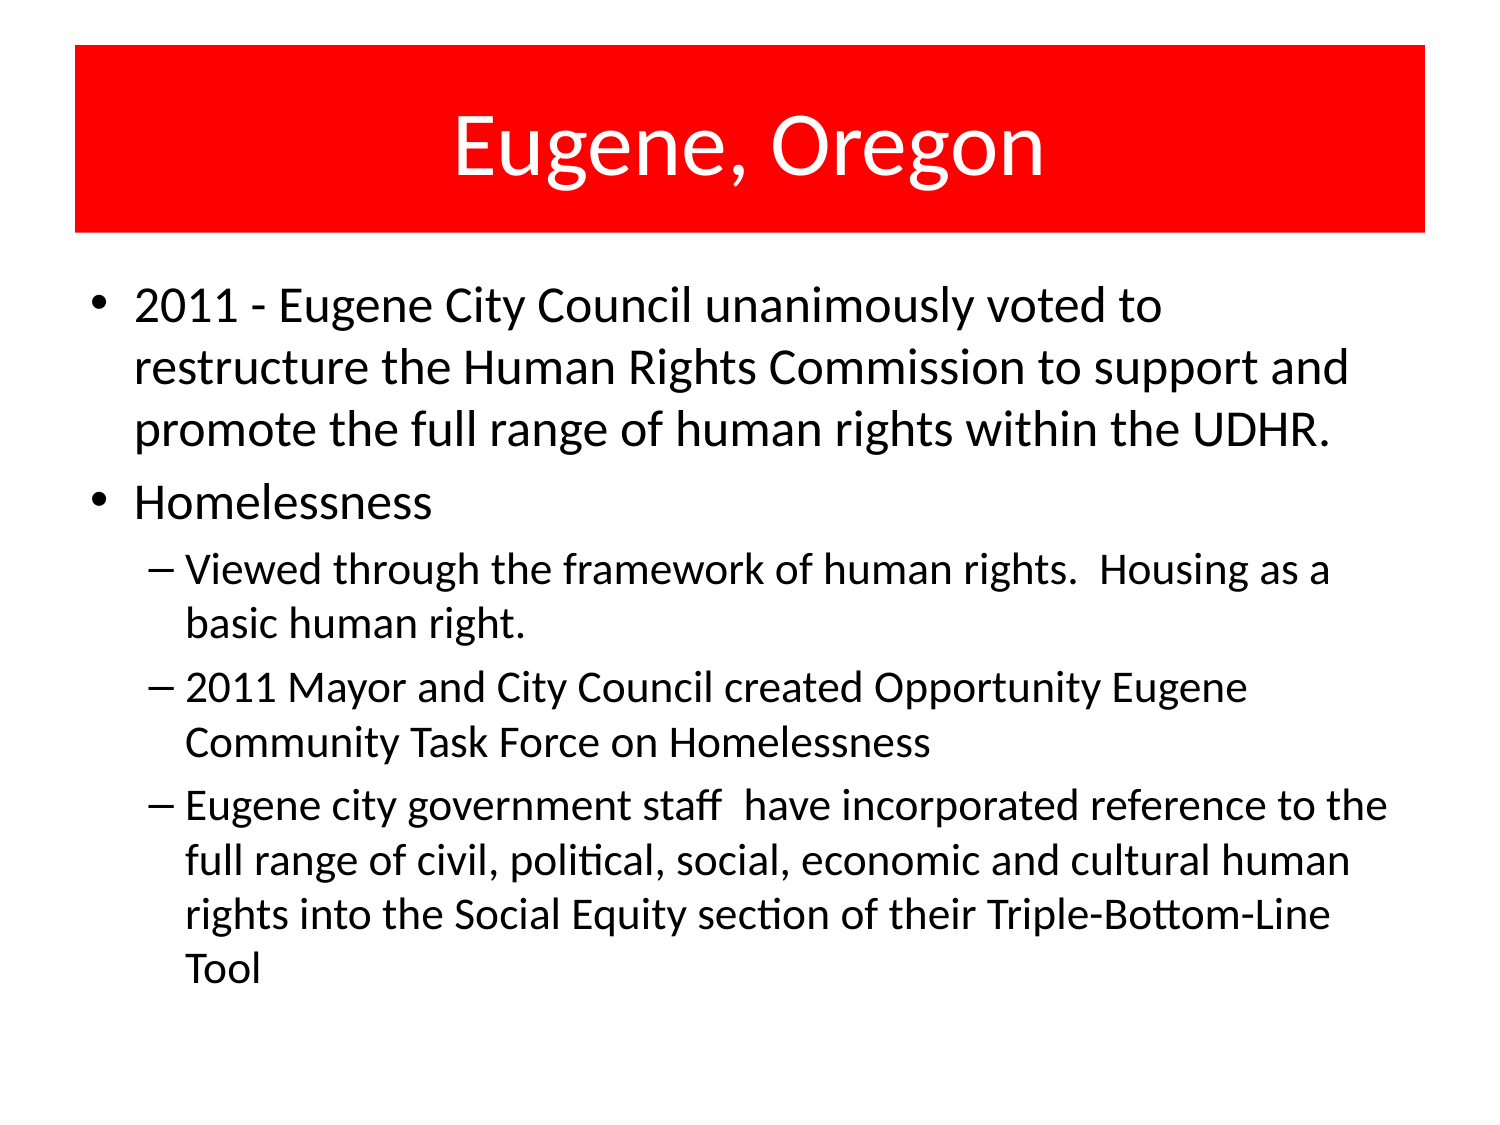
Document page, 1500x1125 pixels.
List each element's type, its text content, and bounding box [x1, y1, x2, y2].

title Eugene, Oregon [75, 45, 1425, 233]
list 2011 - Eugene City Council unanimously voted to restructure the Human Rights Commission to support and promote the full range of human rights within the UDHR. Homelessness Viewed through the framework of human rights. Housing as a basic human right. 2011 Mayor and City Council created Opportunity Eugene Community Task Force on Homelessness Eugene city government staff have incorporated reference to the full range of civil, political, social, economic and cultural human rights into the Social Equity section of their Triple-Bottom-Line Tool [75, 262, 1425, 1005]
